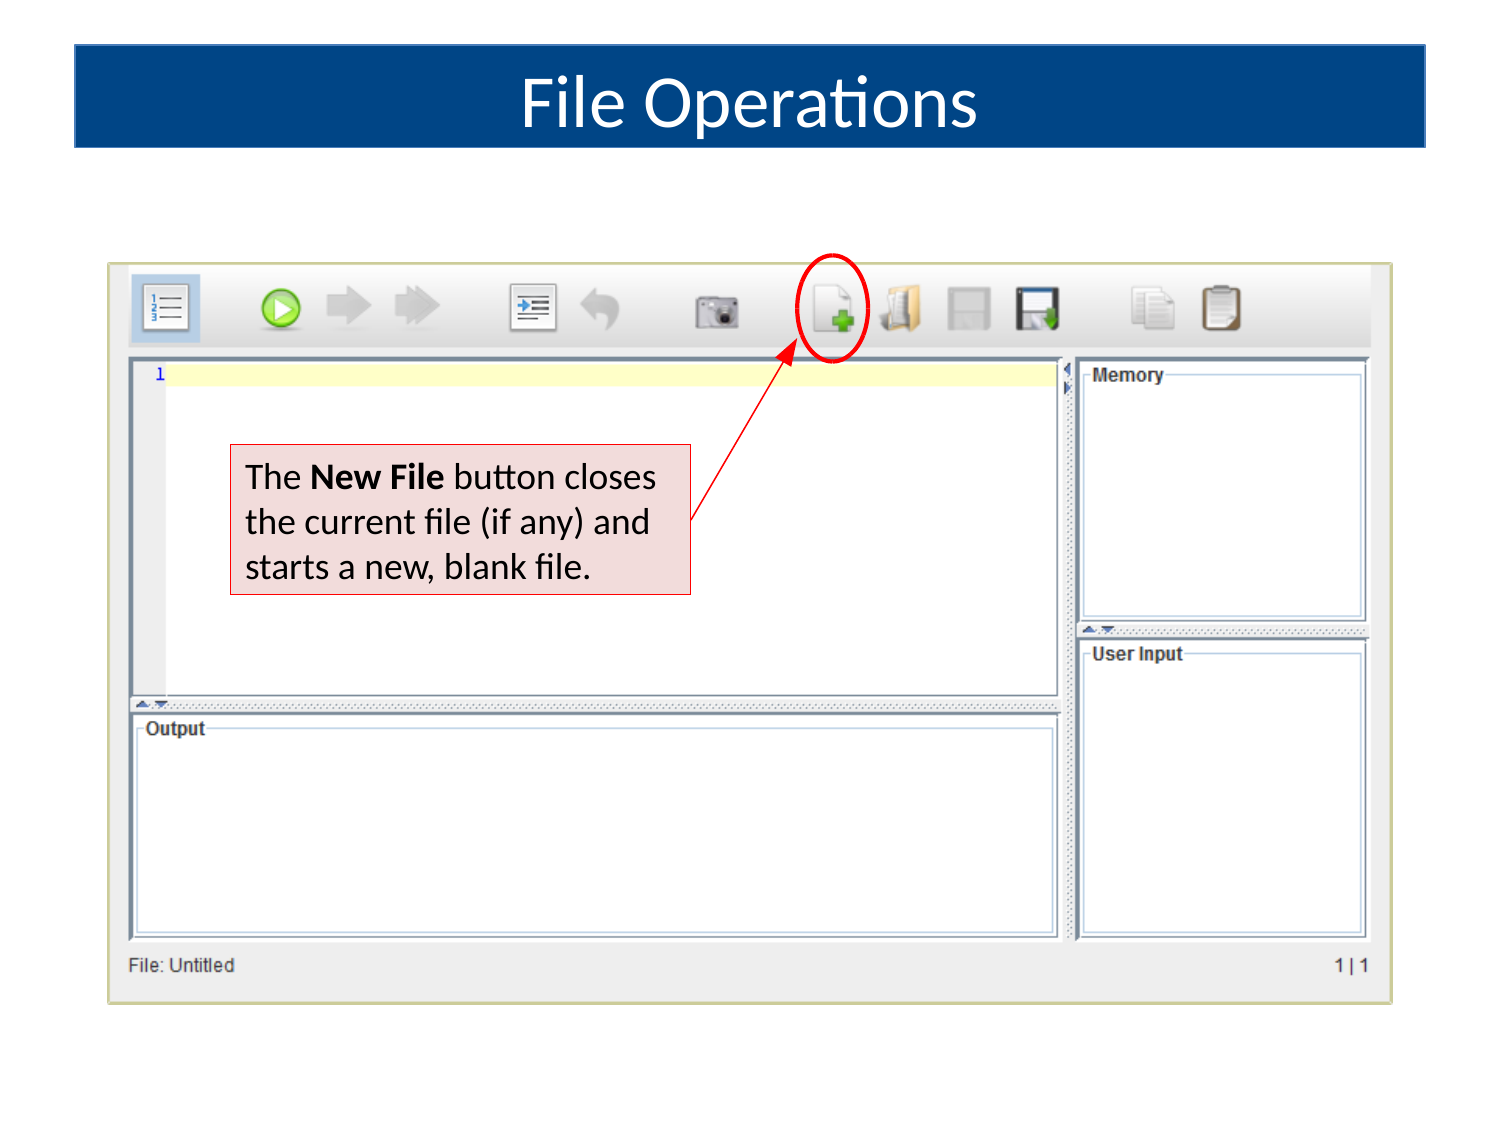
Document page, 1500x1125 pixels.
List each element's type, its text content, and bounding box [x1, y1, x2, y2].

title File Operations [75, 45, 1425, 148]
picture [107, 262, 1393, 1005]
picture [800, 262, 865, 359]
text_box The New File button closes the current file (if any) and starts a new, blank file. [230, 444, 691, 595]
